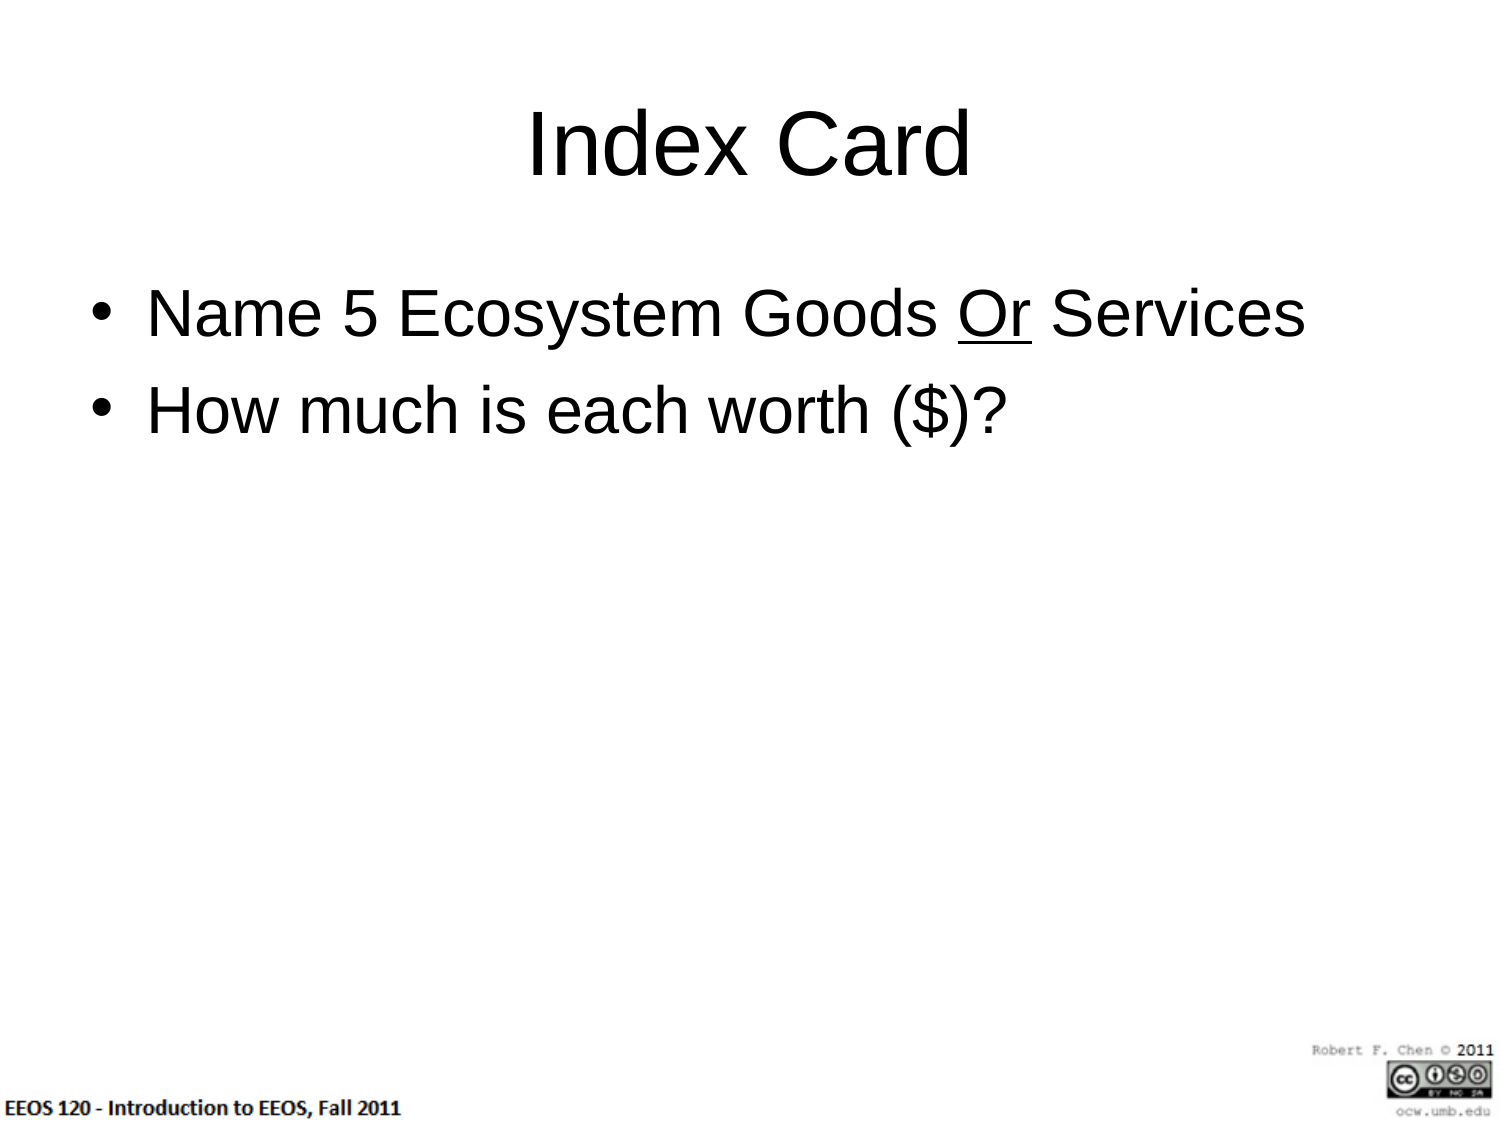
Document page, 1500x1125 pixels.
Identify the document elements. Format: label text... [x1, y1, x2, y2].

title Index Card [75, 45, 1426, 233]
list Name 5 Ecosystem Goods Or Services How much is each worth ($)? [75, 262, 1426, 1006]
picture [1303, 1037, 1500, 1125]
picture [0, 1090, 406, 1125]
